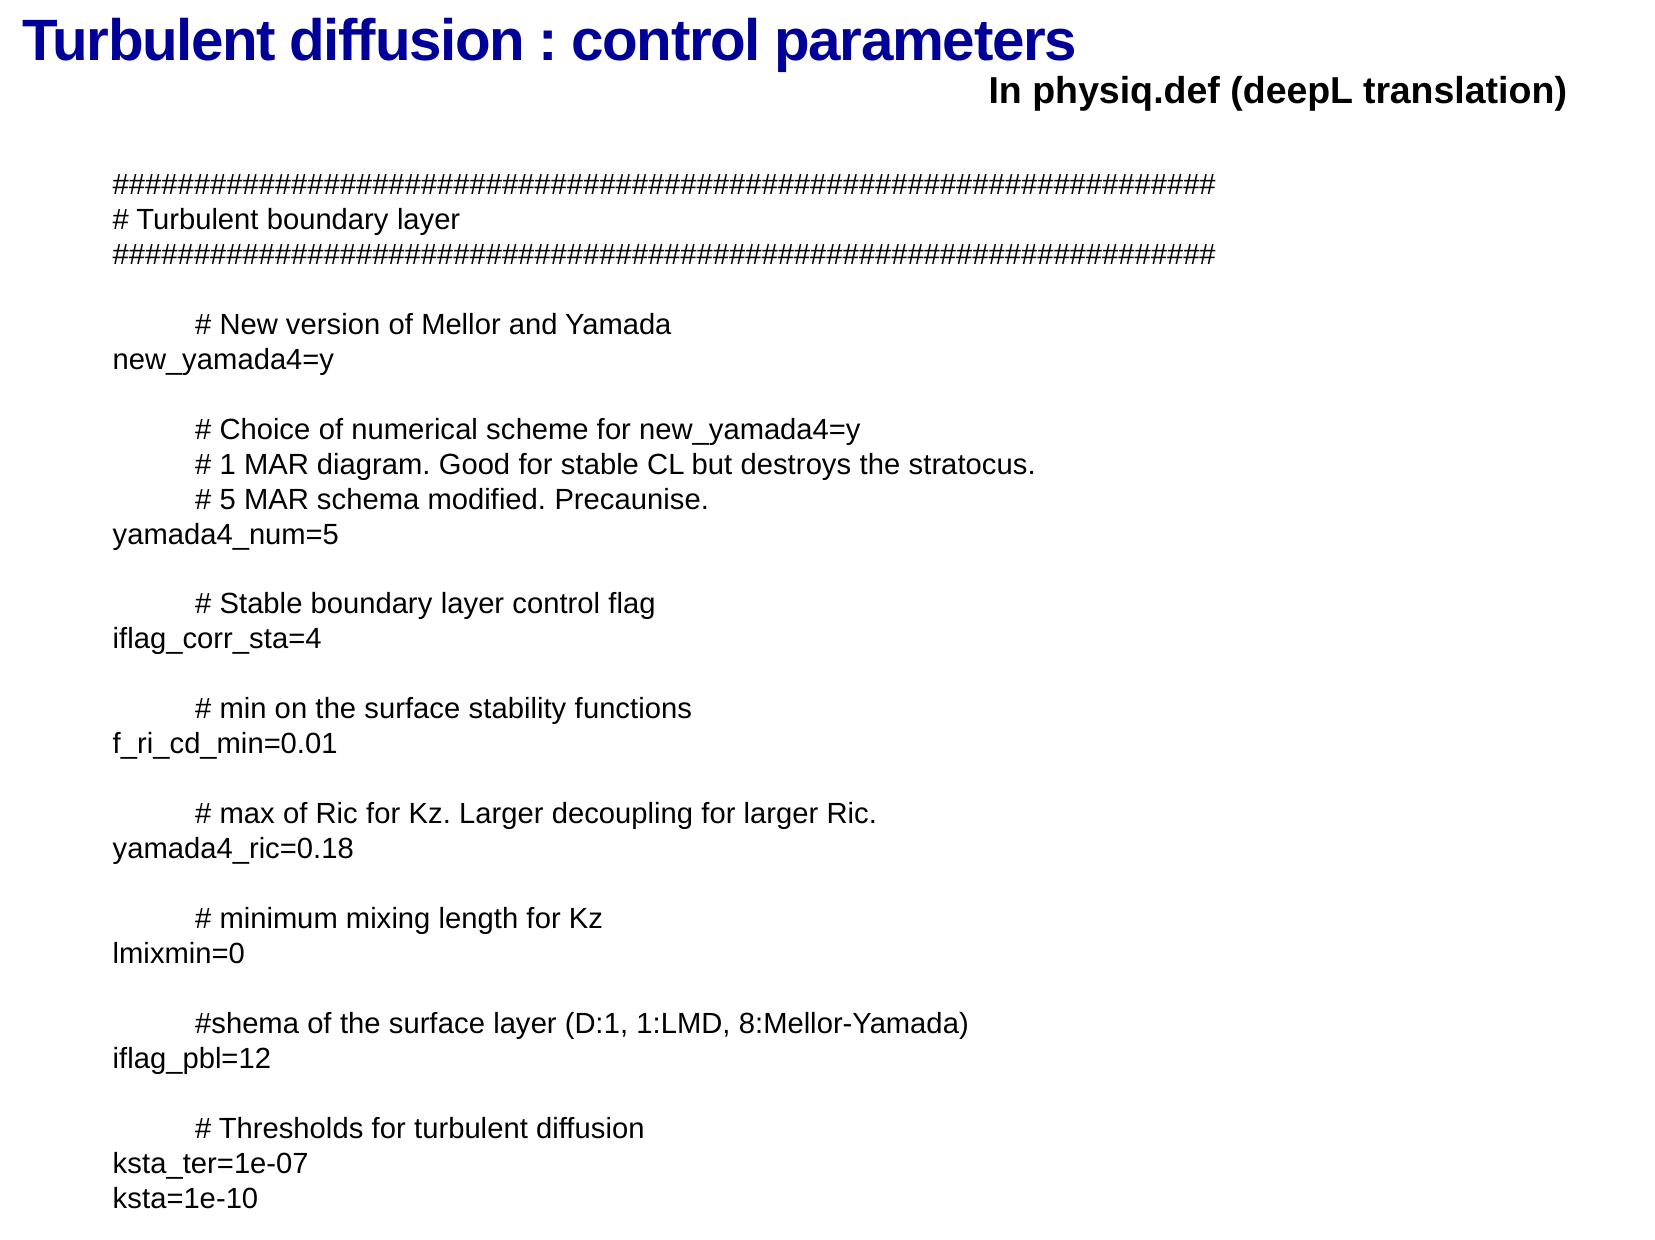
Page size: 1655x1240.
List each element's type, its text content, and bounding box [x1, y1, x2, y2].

text_box In physiq.def (deepL translation) [973, 59, 1655, 116]
text_box Turbulent diffusion : control parameters [22, 2, 1146, 76]
text_box #################################################################### # Turbulent boundary layer #################################################################### # New version of Mellor and Yamada new_yamada4=y # Choice of numerical scheme for new_yamada4=y # 1 MAR diagram. Good for stable CL but destroys the stratocus. # 5 MAR schema modified. Precaunise. yamada4_num=5 # Stable boundary layer control flag iflag_corr_sta=4 # min on the surface stability functions f_ri_cd_min=0.01 # max of Ric for Kz. Larger decoupling for larger Ric. yamada4_ric=0.18 # minimum mixing length for Kz lmixmin=0 #shema of the surface layer (D:1, 1:LMD, 8:Mellor-Yamada) iflag_pbl=12 # Thresholds for turbulent diffusion ksta_ter=1e-07 ksta=1e-10 #ok_kzmin : Kzmin calculation in the surface CL (D: y) ok_kzmin=n [98, 157, 1281, 1233]
